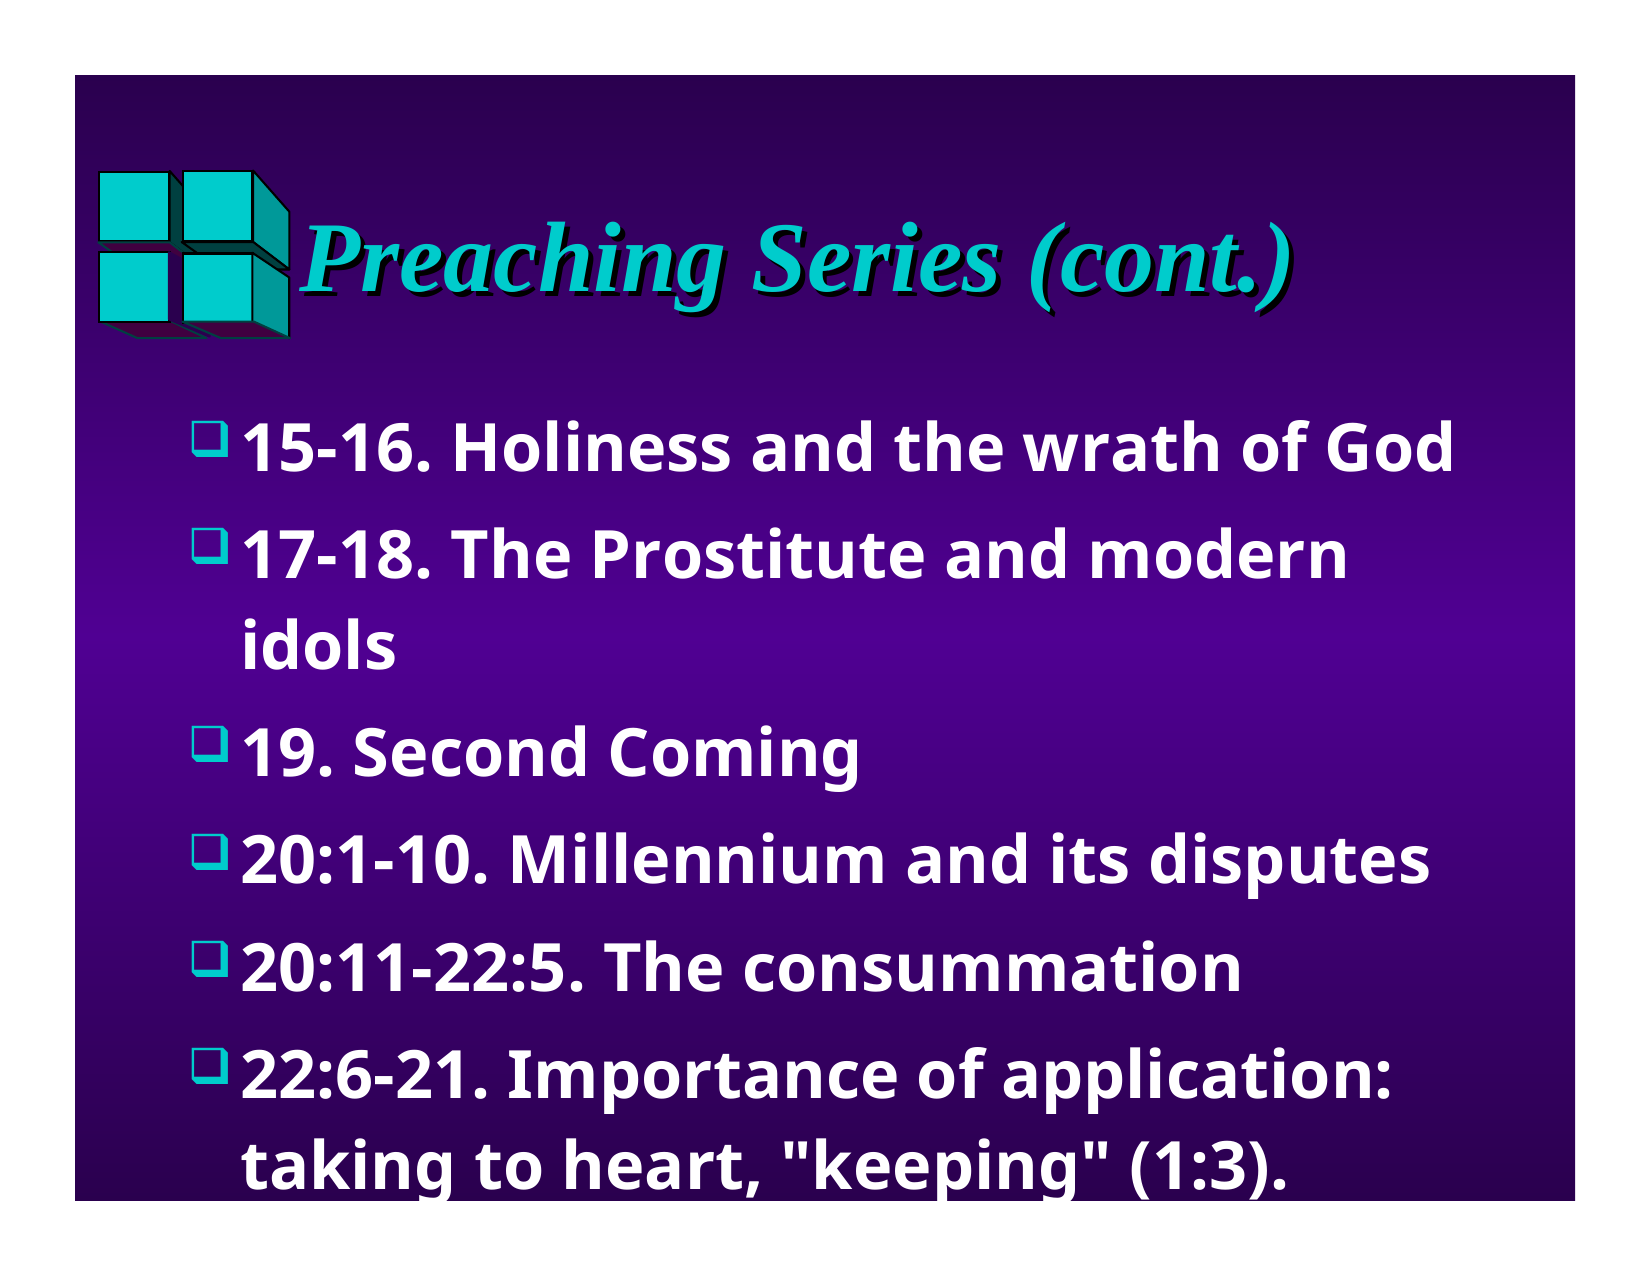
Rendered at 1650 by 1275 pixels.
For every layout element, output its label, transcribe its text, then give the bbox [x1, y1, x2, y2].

title Preaching Series (cont.) [299, 130, 1519, 386]
list 15-16. Holiness and the wrath of God 17-18. The Prostitute and modern idols 19. Second Coming 20:1-10. Millennium and its disputes 20:11-22:5. The consummation 22:6-21. Importance of application: taking to heart, "keeping" (1:3). [187, 399, 1463, 1275]
